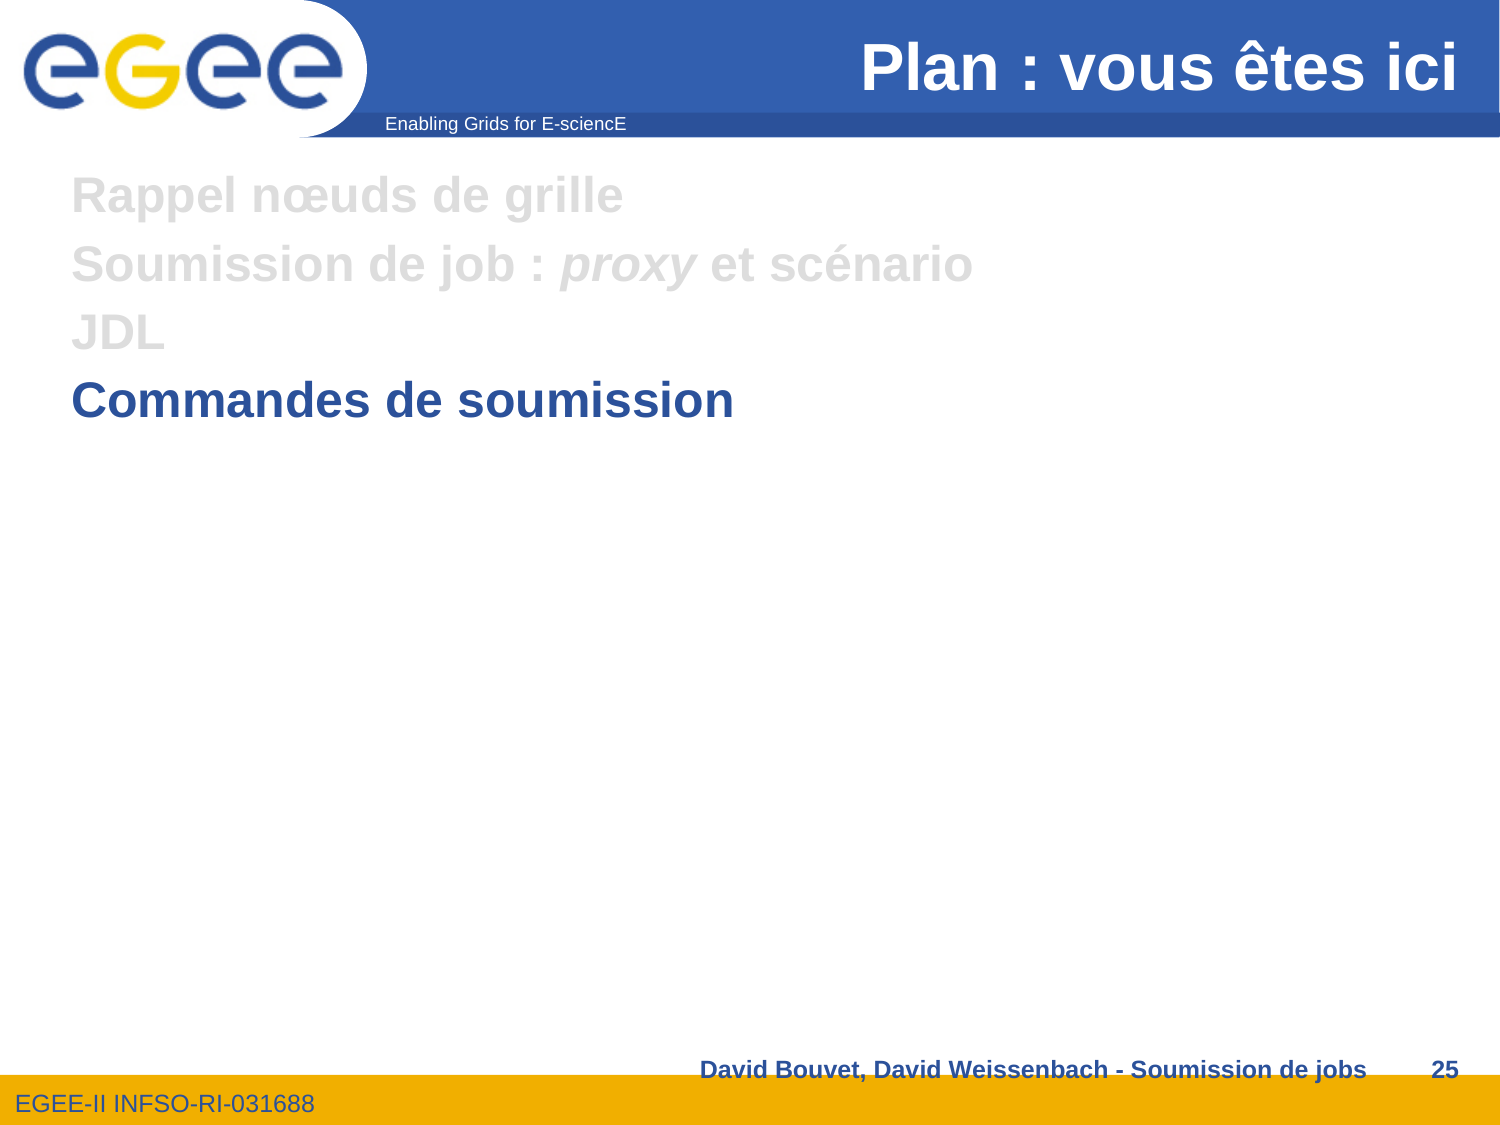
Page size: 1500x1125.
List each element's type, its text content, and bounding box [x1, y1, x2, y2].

list Rappel nœuds de grille Soumission de job : proxy et scénario JDL Commandes de soumission [56, 159, 1466, 1051]
title Plan : vous êtes ici [369, 9, 1475, 126]
picture [18, 30, 349, 112]
